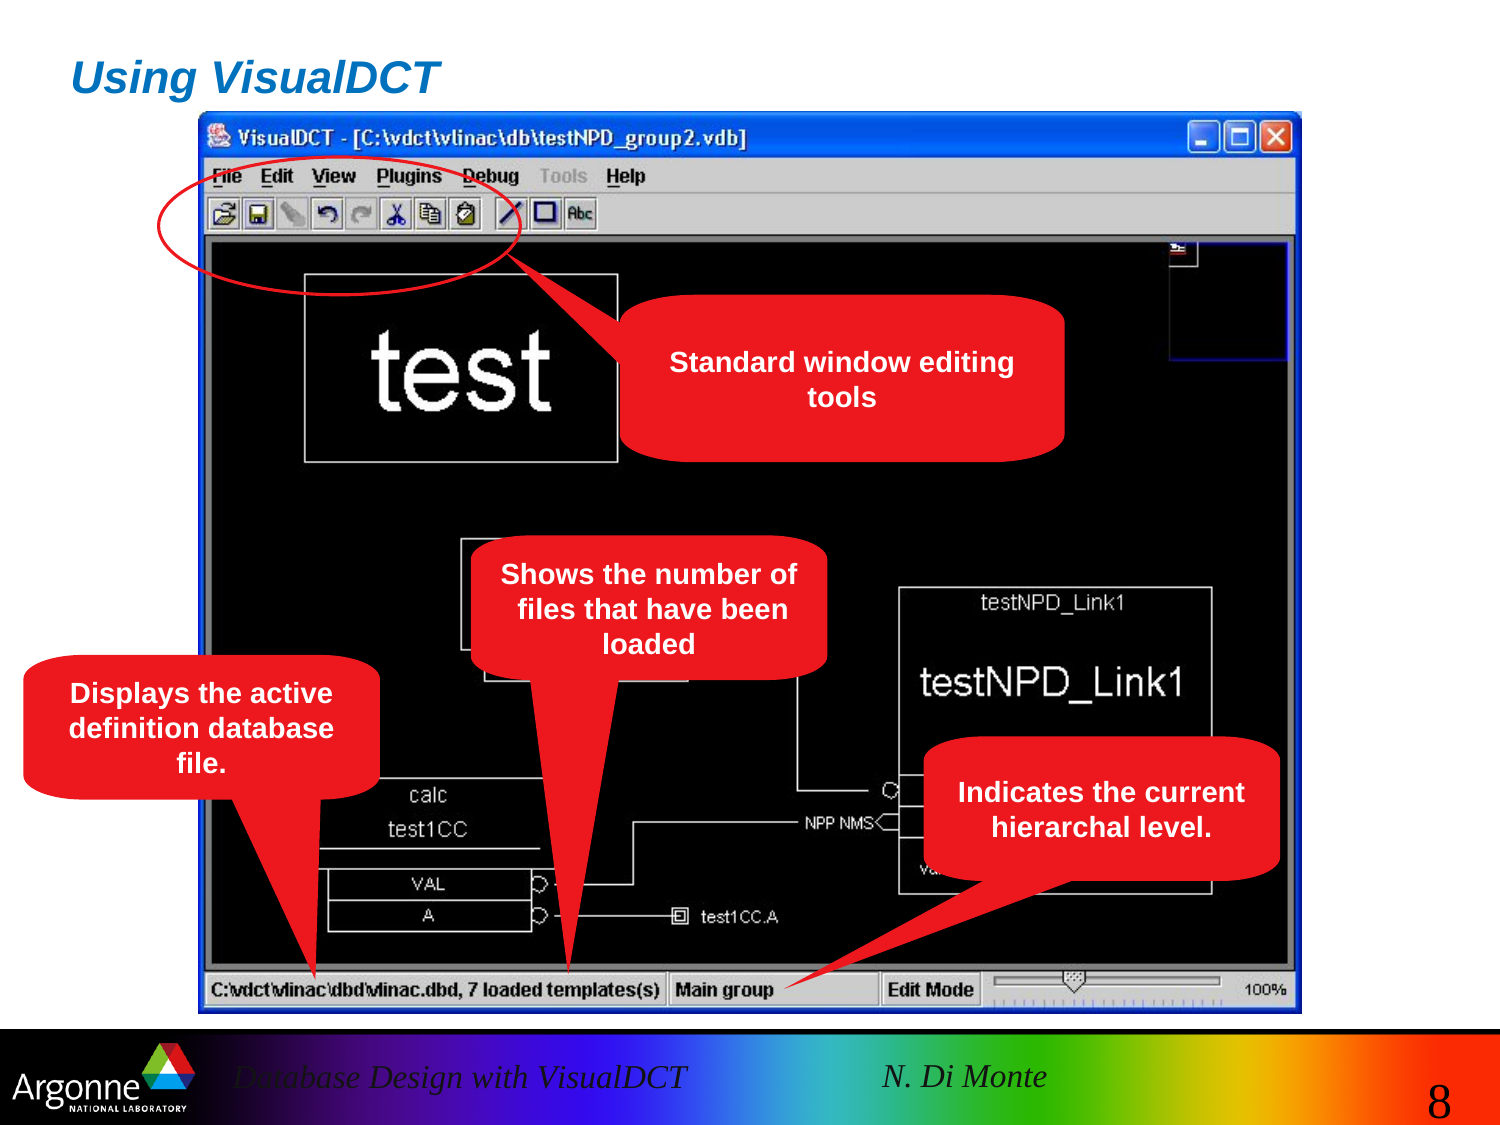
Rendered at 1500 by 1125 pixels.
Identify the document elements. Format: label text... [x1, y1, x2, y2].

title Using VisualDCT [55, 54, 1361, 112]
picture [198, 159, 518, 293]
text_box Shows the number of files that have been loaded [470, 535, 828, 975]
text_box Indicates the current hierarchal level. [783, 736, 1281, 990]
picture [198, 112, 1302, 1014]
picture [0, 1029, 1500, 1125]
text_box Standard window editing tools [503, 250, 1065, 463]
text_box Displays the active definition database file. [23, 654, 380, 980]
